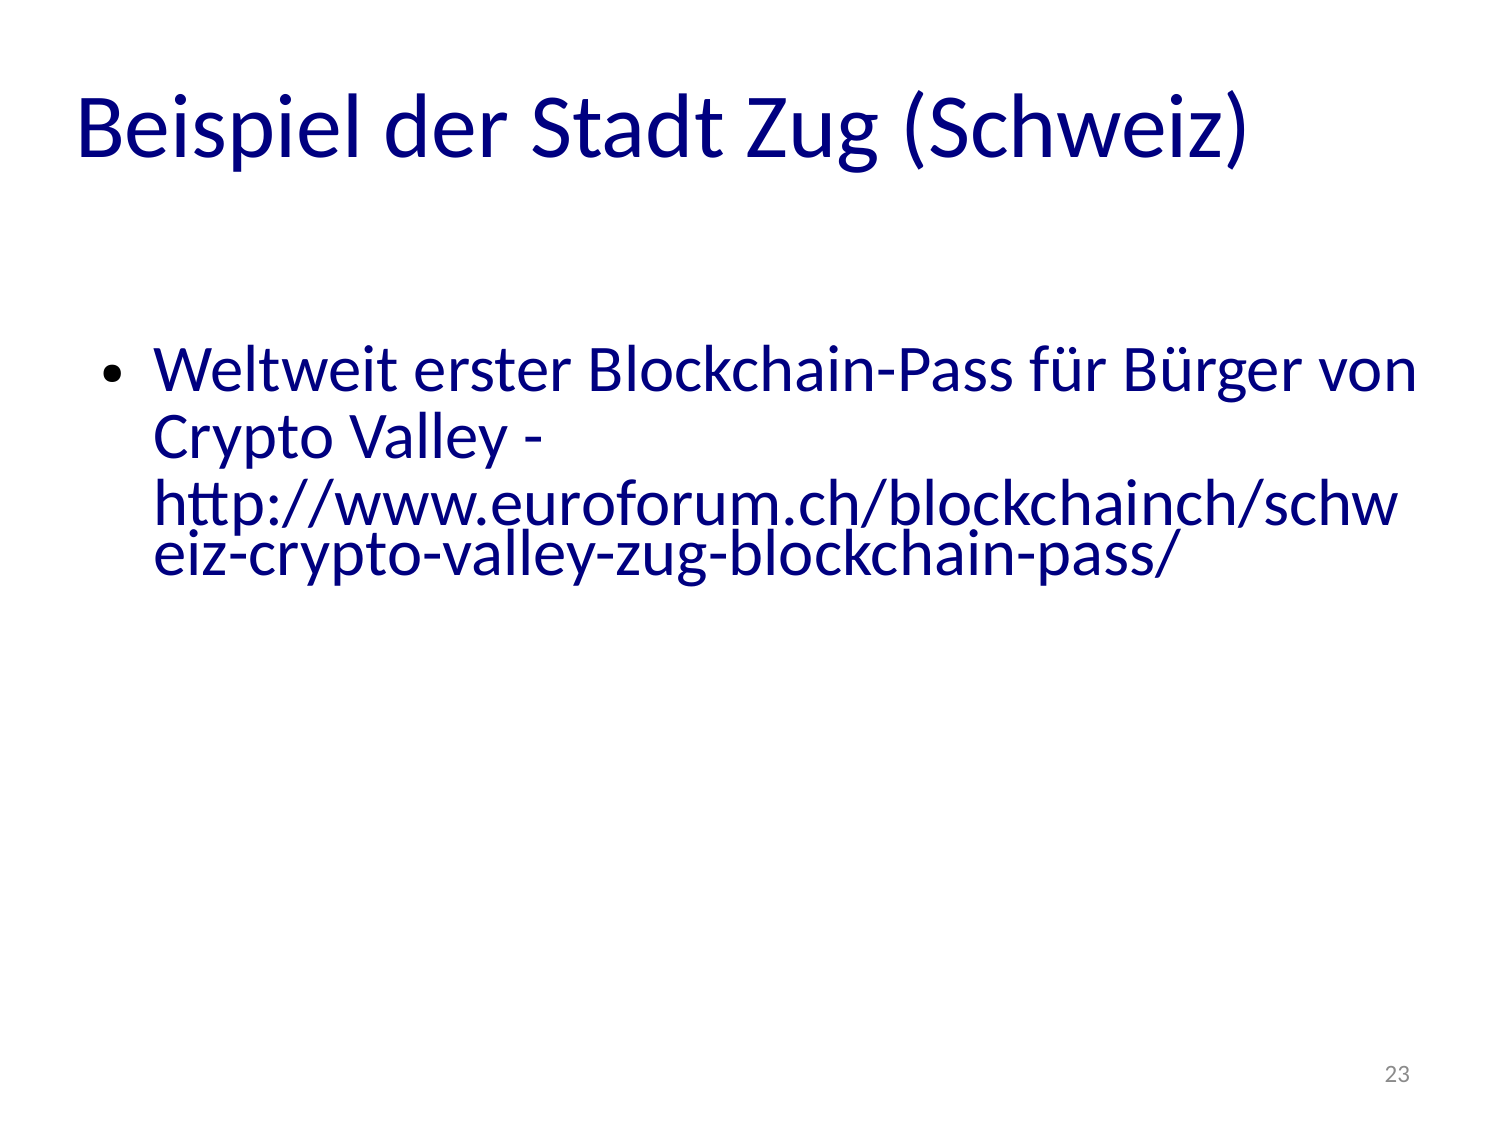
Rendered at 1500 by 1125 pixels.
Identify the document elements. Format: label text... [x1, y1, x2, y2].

title Beispiel der Stadt Zug (Schweiz) [75, 47, 1441, 231]
list Weltweit erster Blockchain-Pass für Bürger von Crypto Valley - http://www.euroforum.ch/blockchainch/schweiz-crypto-valley-zug-blockchain-pass/ [82, 263, 1425, 1028]
